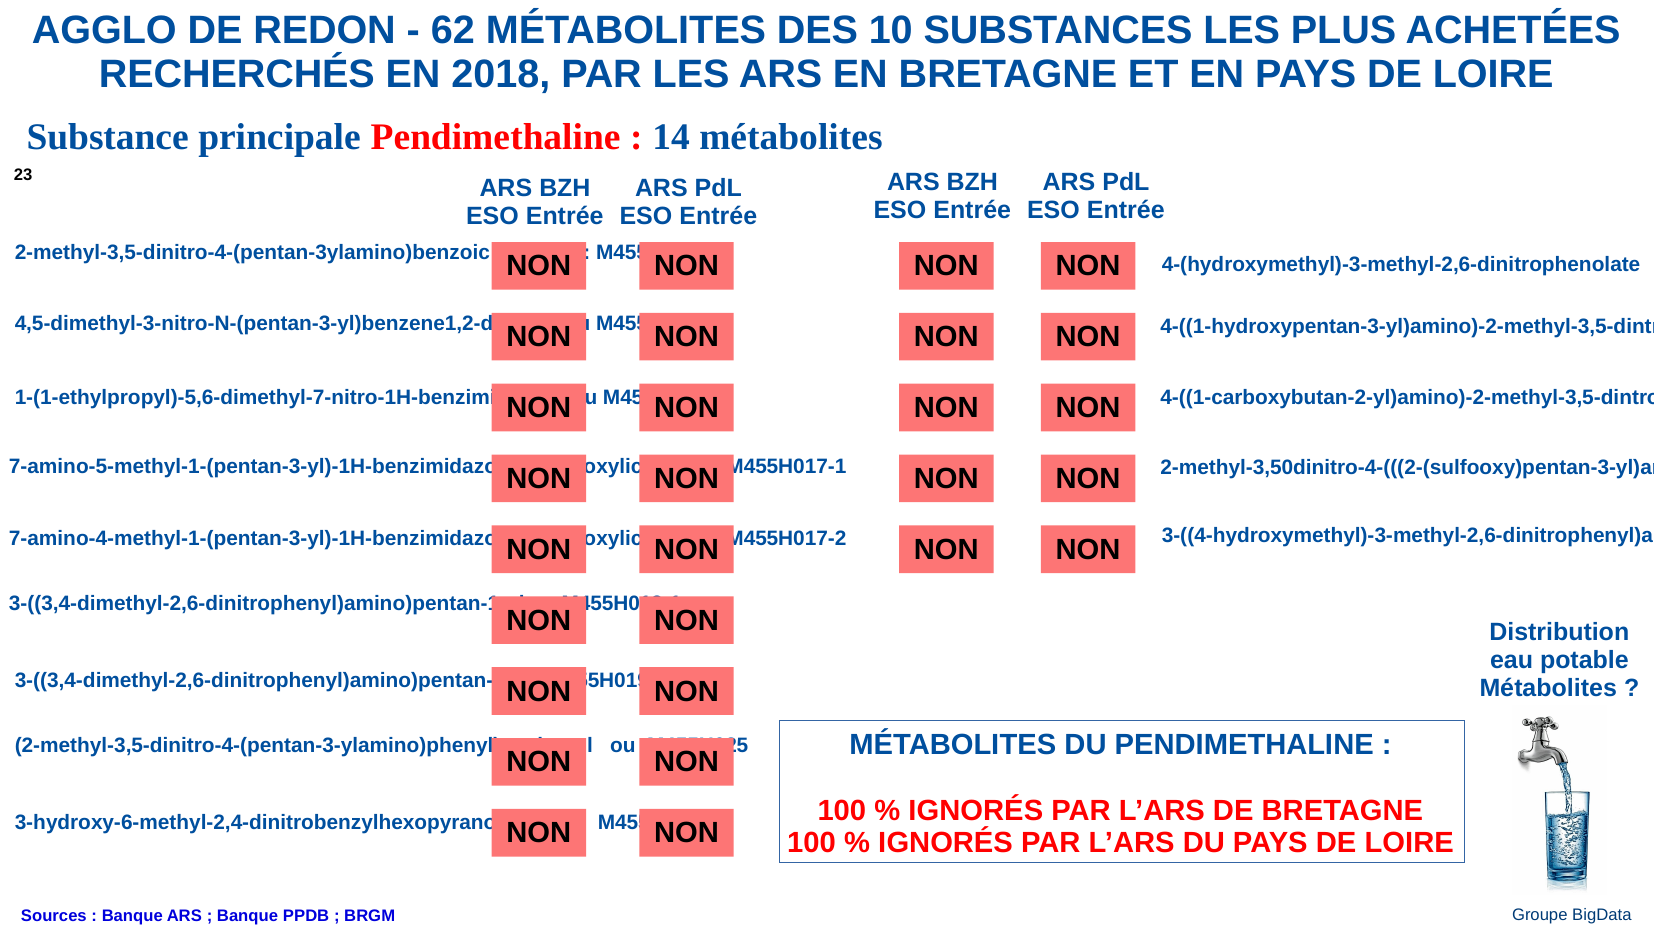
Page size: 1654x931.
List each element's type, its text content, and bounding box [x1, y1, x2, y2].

text_box MÉTABOLITES DU PENDIMETHALINE : 100 % IGNORÉS PAR L’ARS DE BRETAGNE 100 % IGNORÉS PAR L’ARS DU PAYS DE LOIRE [780, 721, 1464, 862]
text_box 4-((1-carboxybutan-2-yl)amino)-2-methyl-3,5-dintrobenzoic acid ou M455H050 [1145, 377, 1630, 440]
text_box NON [491, 738, 587, 786]
text_box NON [899, 242, 994, 290]
text_box ARS BZH ESO Entrée [858, 160, 1027, 232]
text_box 4-((1-hydroxypentan-3-yl)amino)-2-methyl-3,5-dintrobenzoic acid ou M455H047 [1145, 307, 1630, 369]
text_box NON [491, 525, 587, 574]
text_box NON [1040, 525, 1136, 574]
text_box Distribution eau potable Métabolites ? [1464, 610, 1654, 710]
text_box NON [491, 454, 587, 503]
text_box NON [639, 525, 734, 574]
text_box NON [491, 242, 587, 290]
text_box ARS PdL ESO Entrée [1027, 160, 1180, 232]
text_box NON [899, 525, 994, 574]
text_box 1-(1-ethylpropyl)-5,6-dimethyl-7-nitro-1H-benzimidazole ou M455H029 [0, 377, 449, 440]
text_box 4,5-dimethyl-3-nitro-N-(pentan-3-yl)benzene1,2-diamine ou M455H033 [0, 303, 390, 366]
text_box 3-((3,4-dimethyl-2,6-dinitrophenyl)amino)pentan-2-ol / M455H019-2 [0, 661, 492, 723]
text_box Sources : Banque ARS ; Banque PPDB ; BRGM [6, 898, 416, 931]
text_box ARS BZH ESO Entrée [451, 166, 604, 238]
text_box 4-(hydroxymethyl)-3-methyl-2,6-dinitrophenolate [1147, 244, 1654, 283]
text_box AGGLO DE REDON - 62 MÉTABOLITES DES 10 SUBSTANCES LES PLUS ACHETÉES RECHERCHÉS EN 2018, PAR LES ARS EN BRETAGNE ET EN PAYS DE LOIRE [11, 0, 1642, 104]
text_box NON [491, 312, 587, 361]
text_box 3-hydroxy-6-methyl-2,4-dinitrobenzylhexopyranoside ou M455H030 [0, 803, 492, 865]
text_box NON [1040, 383, 1136, 432]
text_box (2-methyl-3,5-dinitro-4-(pentan-3-ylamino)phenyl)methanol ou M455H025 [0, 726, 449, 788]
text_box NON [639, 242, 734, 290]
text_box NON [1040, 454, 1136, 503]
text_box NON [899, 312, 994, 361]
text_box NON [639, 383, 734, 432]
text_box 2-methyl-3,50dinitro-4-(((2-(sulfooxy)pentan-3-yl)amino)benzoic acid ou M455H056 [1145, 448, 1619, 511]
text_box 3-((4-hydroxymethyl)-3-methyl-2,6-dinitrophenyl)amino)pentan-2-ol / M455H066 [1147, 516, 1636, 578]
text_box Substance principale Pendimethaline : 14 métabolites [11, 109, 923, 166]
text_box NON [491, 808, 587, 857]
text_box 2-methyl-3,5-dinitro-4-(pentan-3ylamino)benzoic acid (Ref: M455H001) [0, 233, 449, 296]
text_box MÉTABOLITES DU PENDIMETHALINE : 100 % IGNORÉS PAR L’ARS DE BRETAGNE 100 % IGNORÉS PAR L’ARS DU PAYS DE LOIRE [772, 720, 1470, 867]
text_box 7-amino-4-methyl-1-(pentan-3-yl)-1H-benzimidazole-5-carboxylic acid ou M455H017-2 [0, 519, 502, 582]
text_box NON [639, 312, 734, 361]
text_box NON [1040, 242, 1136, 290]
text_box NON [639, 596, 734, 644]
text_box NON [899, 454, 994, 503]
text_box NON [491, 383, 587, 432]
text_box 7-amino-5-methyl-1-(pentan-3-yl)-1H-benzimidazole-6-carboxylic acid ou M455H017-1 [0, 446, 502, 509]
text_box [0, 157, 110, 191]
text_box NON [491, 596, 587, 644]
text_box NON [639, 738, 734, 786]
text_box NON [1040, 312, 1136, 361]
text_box Groupe BigData [1497, 897, 1648, 931]
text_box NON [491, 667, 587, 715]
text_box NON [639, 667, 734, 715]
text_box NON [639, 808, 734, 857]
text_box NON [639, 454, 734, 503]
picture [1512, 705, 1607, 895]
text_box ARS PdL ESO Entrée [604, 166, 773, 238]
text_box 3-((3,4-dimethyl-2,6-dinitrophenyl)amino)pentan-1-ol ou M455H019-1 [0, 584, 502, 646]
text_box NON [899, 383, 994, 432]
